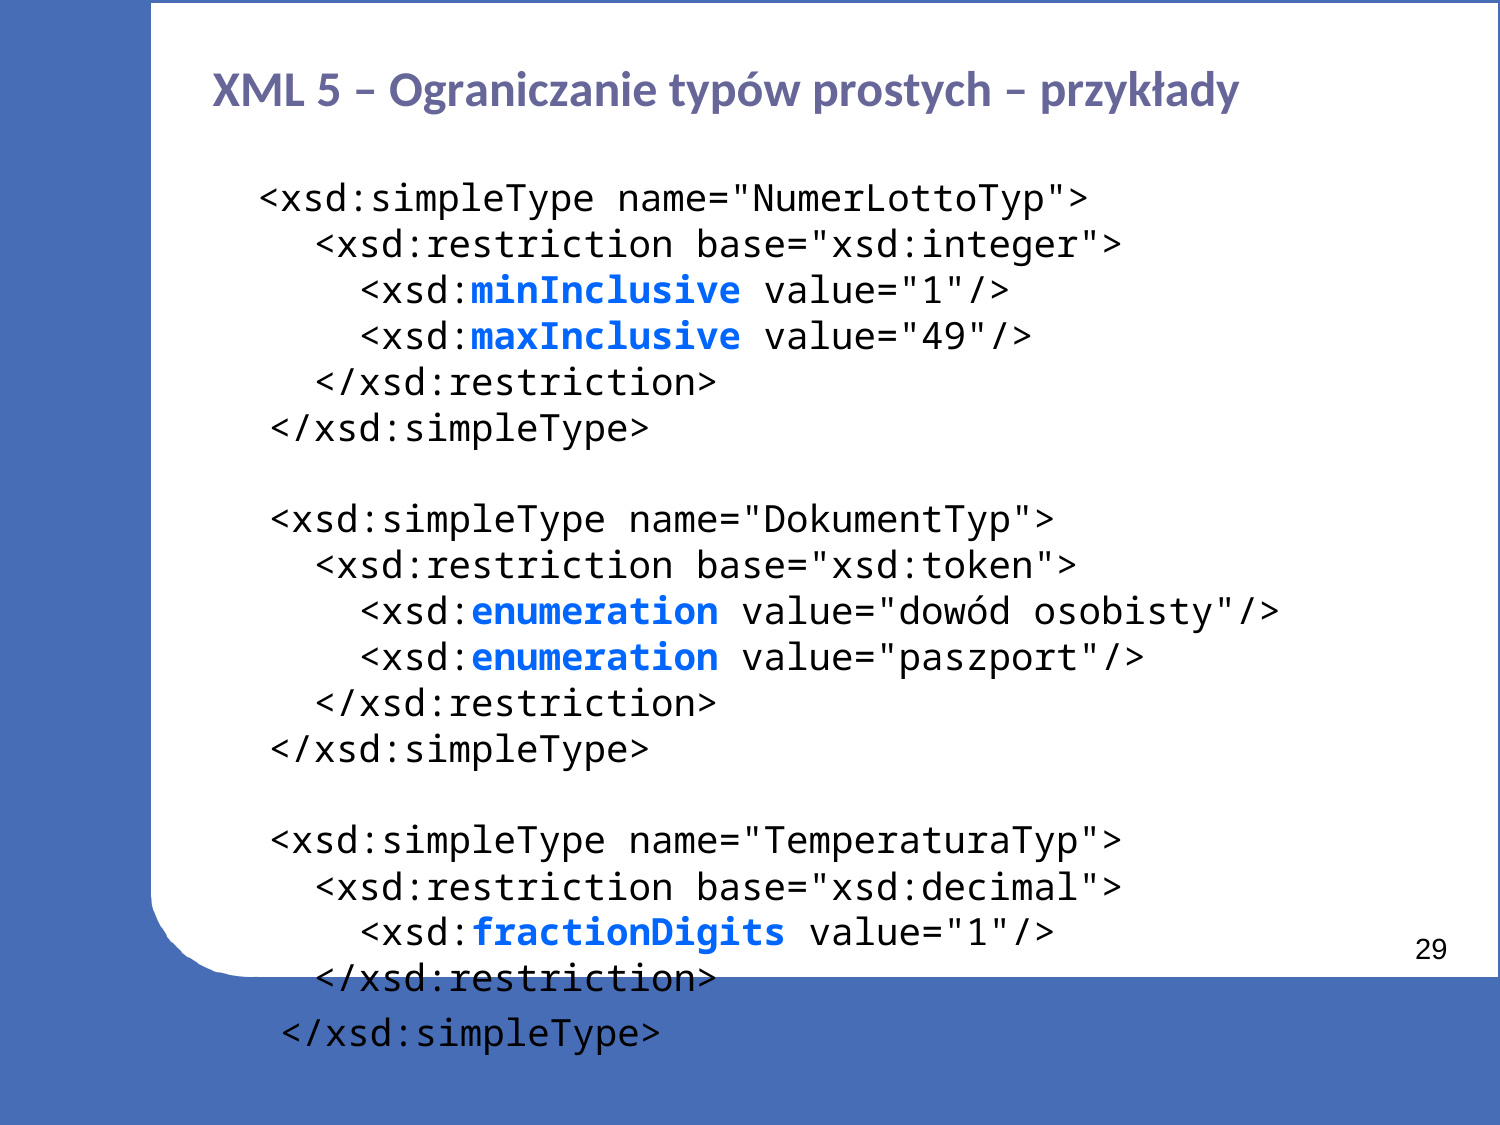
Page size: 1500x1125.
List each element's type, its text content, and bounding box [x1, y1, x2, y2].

picture [0, 0, 1500, 1125]
list <xsd:simpleType name="NumerLottoTyp"> <xsd:restriction base="xsd:integer"> <xsd:minInclusive value="1"/> <xsd:maxInclusive value="49"/> </xsd:restriction> </xsd:simpleType> <xsd:simpleType name="DokumentTyp"> <xsd:restriction base="xsd:token"> <xsd:enumeration value="dowód osobisty"/> <xsd:enumeration value="paszport"/> </xsd:restriction> </xsd:simpleType> <xsd:simpleType name="TemperaturaTyp"> <xsd:restriction base="xsd:decimal"> <xsd:fractionDigits value="1"/> </xsd:restriction> </xsd:simpleType> [212, 174, 1448, 941]
title XML 5 – Ograniczanie typów prostych – przykłady [212, 24, 1447, 164]
